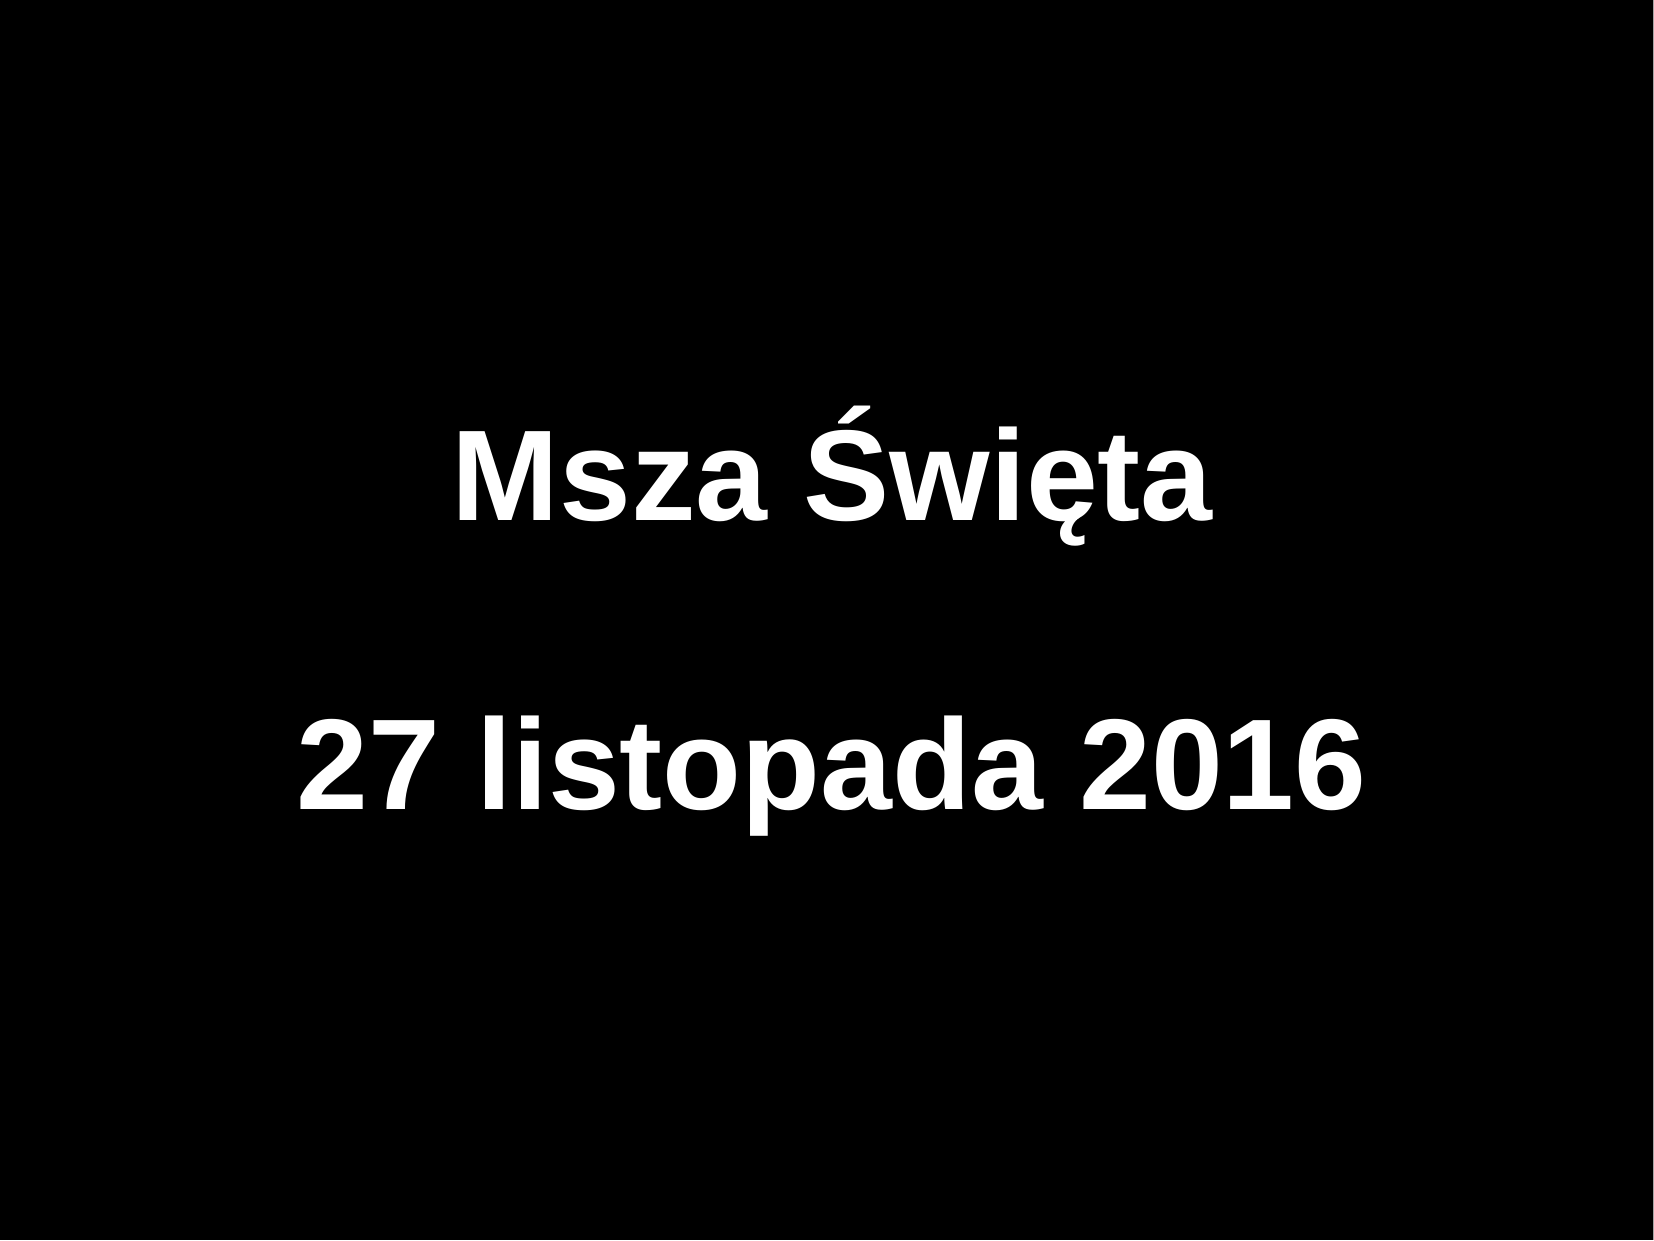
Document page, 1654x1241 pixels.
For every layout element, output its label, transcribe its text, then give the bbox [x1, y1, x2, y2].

subtitle Msza Święta 27 listopada 2016 [47, 47, 1619, 1193]
